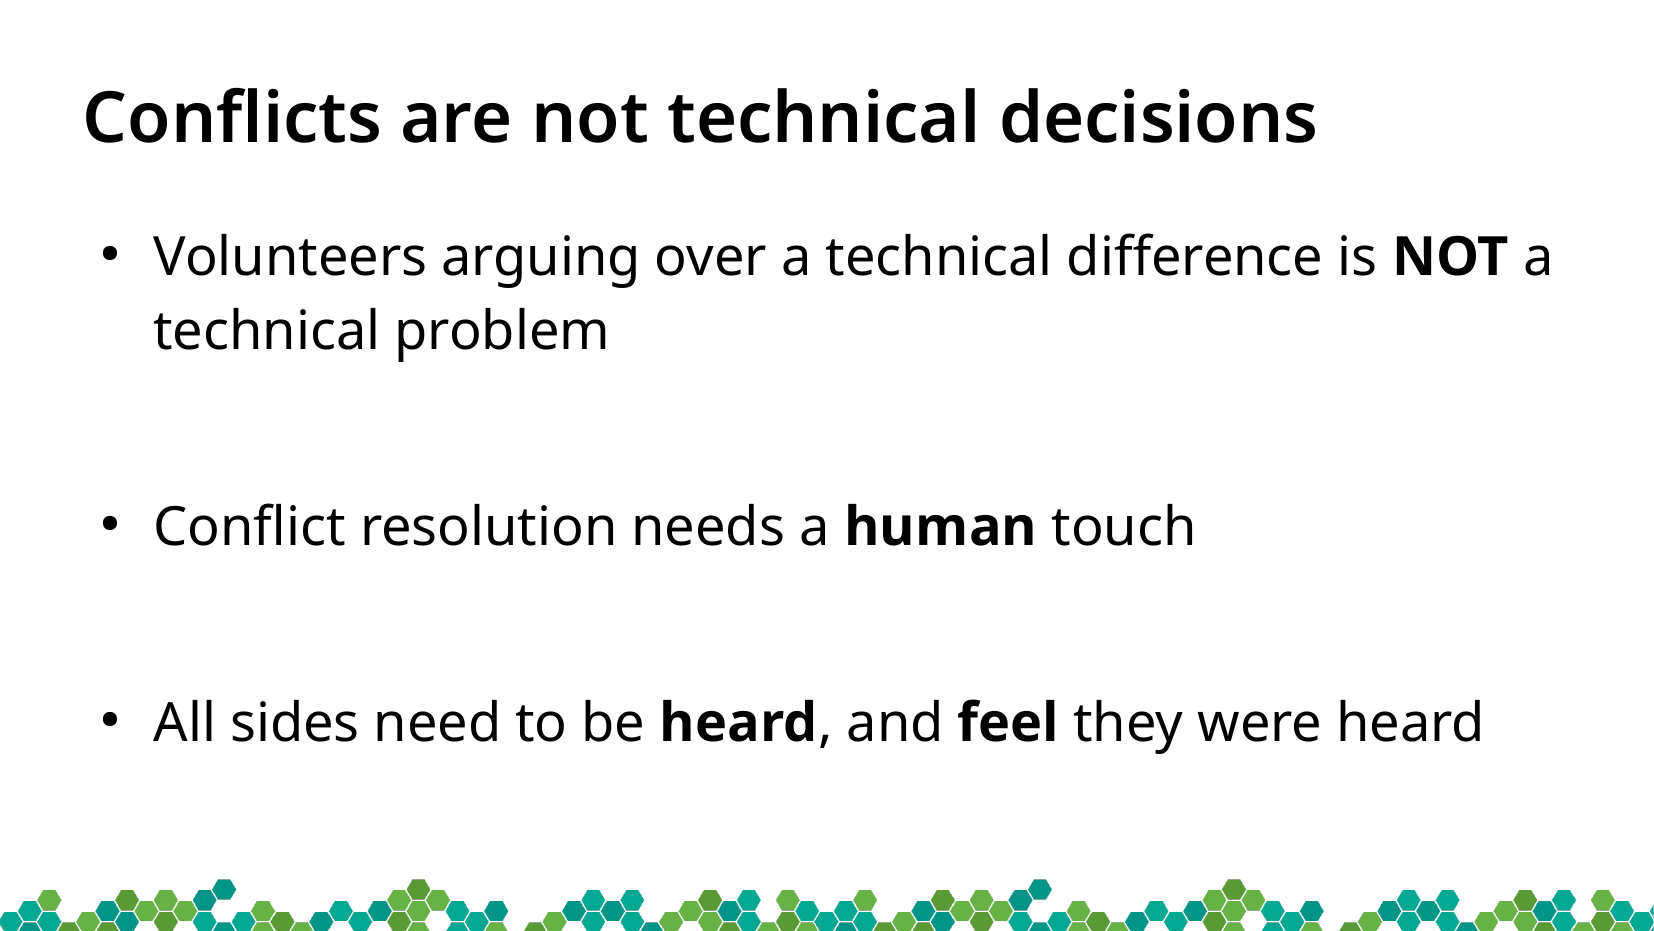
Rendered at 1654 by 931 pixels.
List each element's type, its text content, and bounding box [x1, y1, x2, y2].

title Conflicts are not technical decisions [82, 37, 1571, 193]
list Volunteers arguing over a technical difference is NOT a technical problem Conflict resolution needs a human touch All sides need to be heard, and feel they were heard [82, 217, 1571, 819]
picture [0, 871, 1654, 931]
